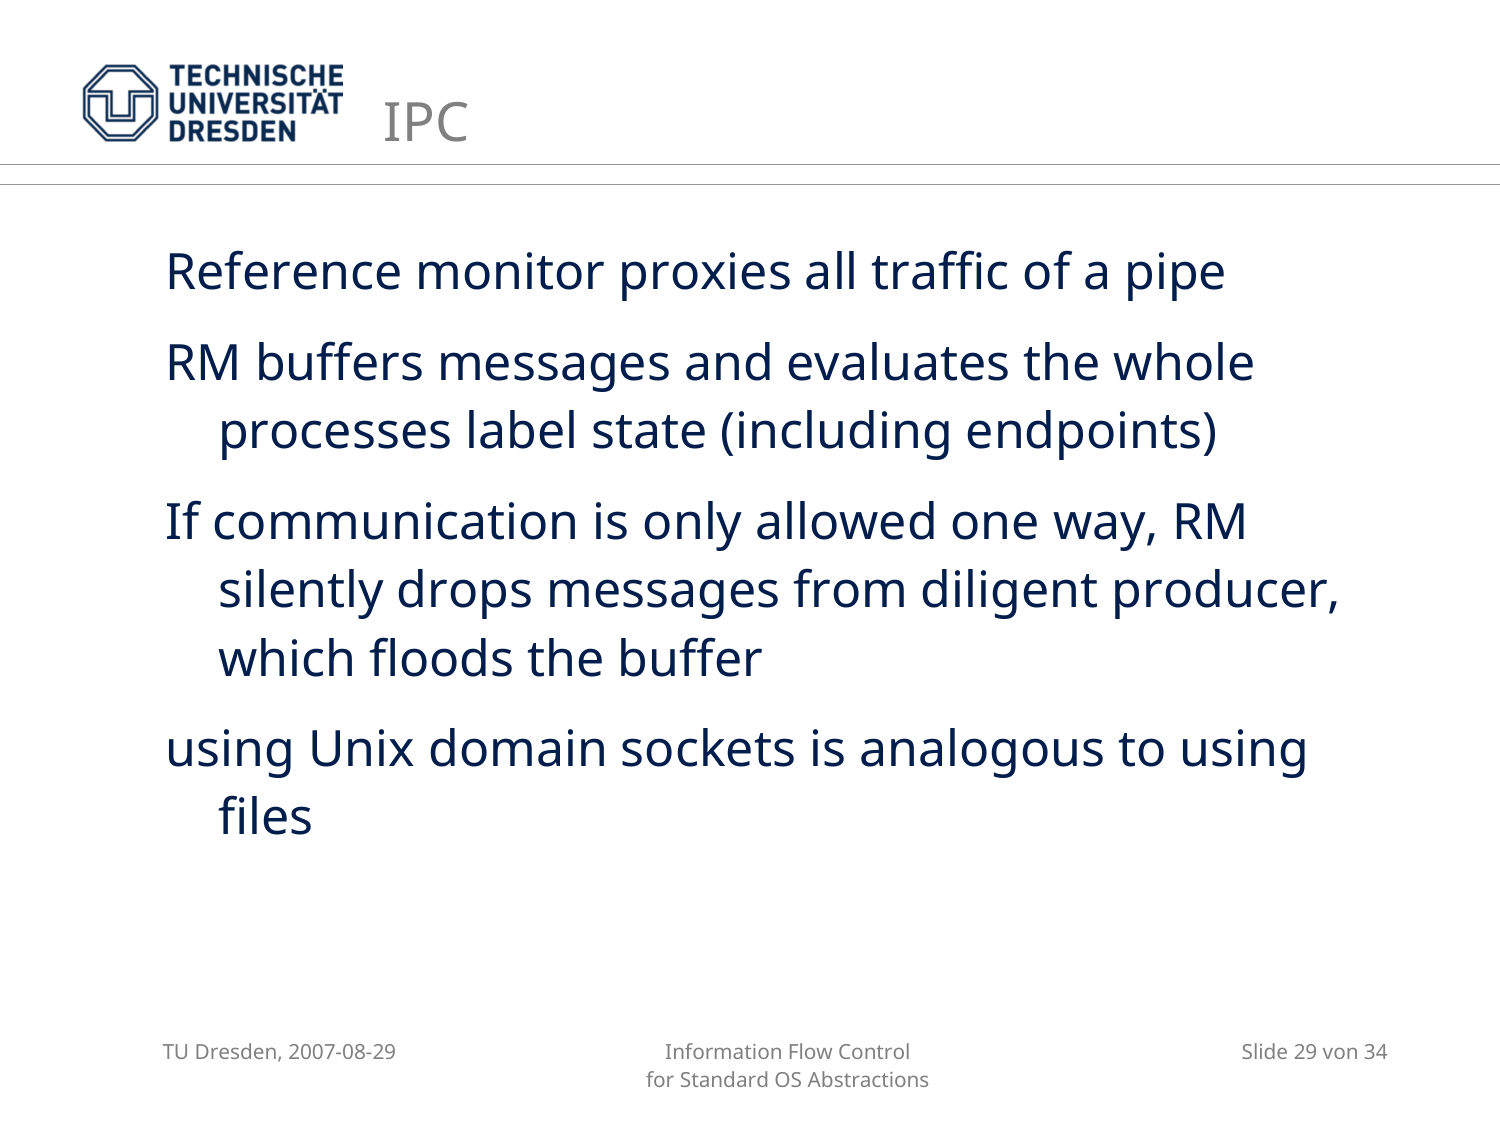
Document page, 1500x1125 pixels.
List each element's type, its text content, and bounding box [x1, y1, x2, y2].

list Reference monitor proxies all traffic of a pipe RM buffers messages and evaluates the whole processes label state (including endpoints) If communication is only allowed one way, RM silently drops messages from diligent producer, which floods the buffer using Unix domain sockets is analogous to using files [162, 236, 1388, 990]
picture [82, 64, 343, 142]
title IPC [383, 87, 1468, 154]
